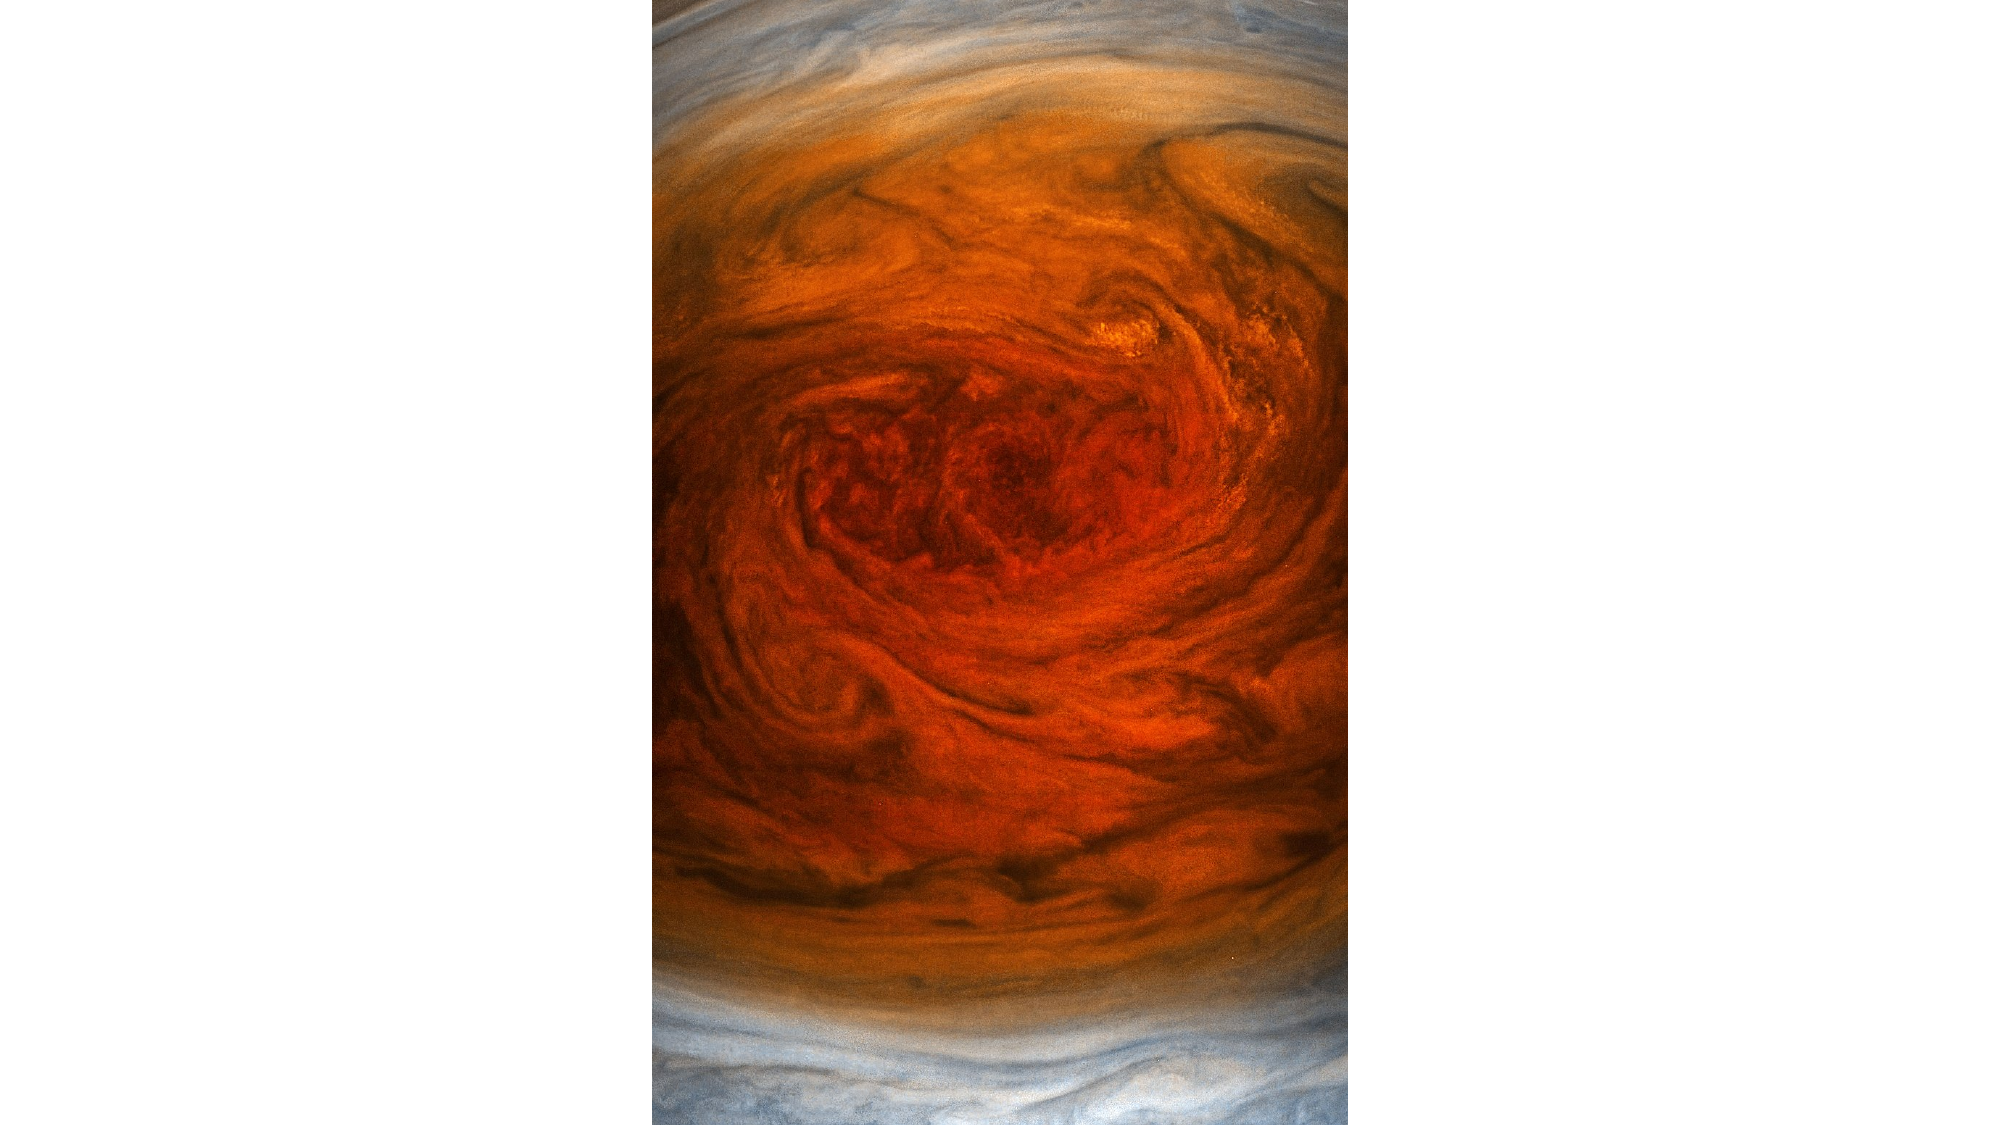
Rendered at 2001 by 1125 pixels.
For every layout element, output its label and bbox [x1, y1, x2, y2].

picture [652, 0, 1348, 1125]
